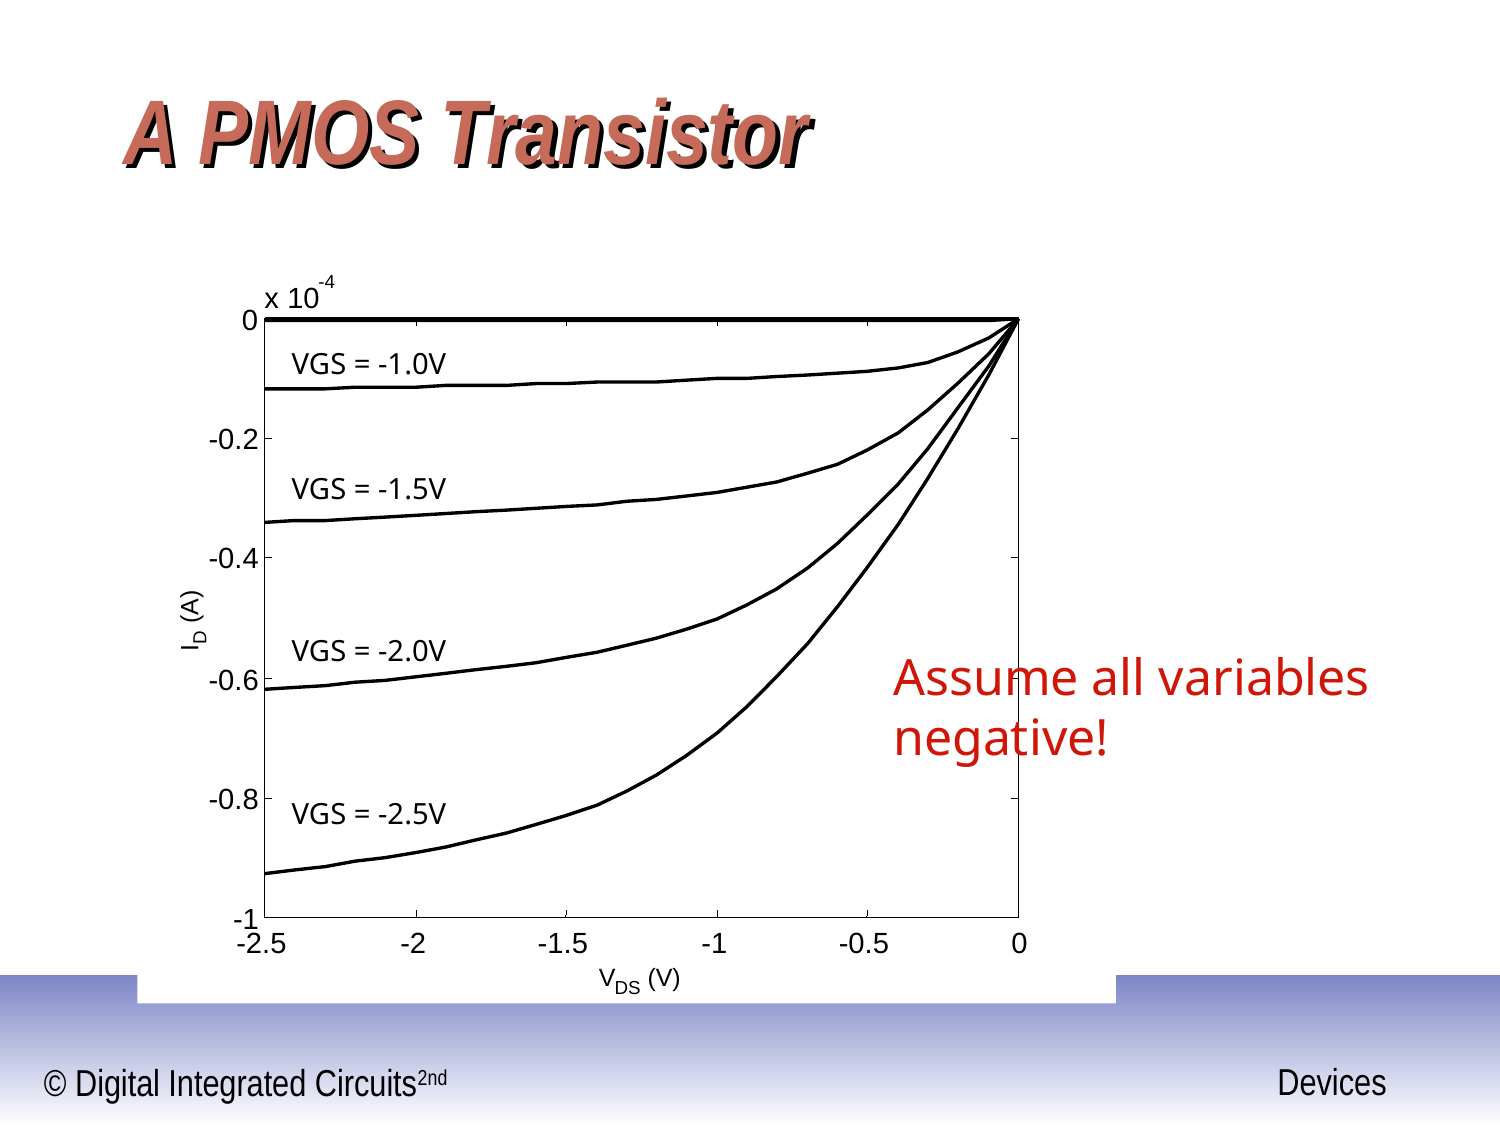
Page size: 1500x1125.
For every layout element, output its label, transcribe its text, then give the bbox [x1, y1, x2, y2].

text_box D [194, 633, 205, 641]
text_box -0.6 [208, 661, 260, 697]
text_box VGS = -1.5V [276, 462, 462, 513]
text_box -4 [318, 269, 336, 293]
text_box -0.2 [208, 420, 260, 456]
text_box -1 [701, 924, 728, 960]
text_box VGS = -1.0V [276, 337, 462, 388]
text_box -0.5 [838, 924, 890, 960]
text_box [265, 350, 996, 687]
text_box (A) [173, 590, 204, 631]
text_box [265, 375, 986, 871]
text_box DS [614, 975, 641, 999]
text_box -2.5 [236, 924, 287, 960]
text_box -0.4 [208, 539, 260, 575]
text_box Assume all variables negative! [878, 637, 1386, 773]
text_box D [187, 631, 211, 645]
text_box VGS = -2.5V [276, 787, 462, 838]
text_box 0 [241, 300, 259, 336]
text_box -2 [400, 924, 427, 960]
text_box -1 [233, 899, 260, 935]
text_box [265, 322, 1008, 387]
text_box x 10 [264, 279, 320, 315]
text_box [265, 326, 1018, 917]
text_box V [598, 961, 616, 992]
text_box 0 [1011, 924, 1028, 960]
text_box -1.5 [537, 924, 589, 960]
text_box I [173, 644, 204, 652]
text_box [137, 262, 1116, 1004]
text_box VGS = -2.0V [276, 624, 462, 676]
title A PMOS Transistor [108, 65, 1384, 190]
text_box (V) [640, 961, 682, 992]
text_box -0.8 [208, 780, 260, 816]
text_box [265, 331, 1005, 520]
